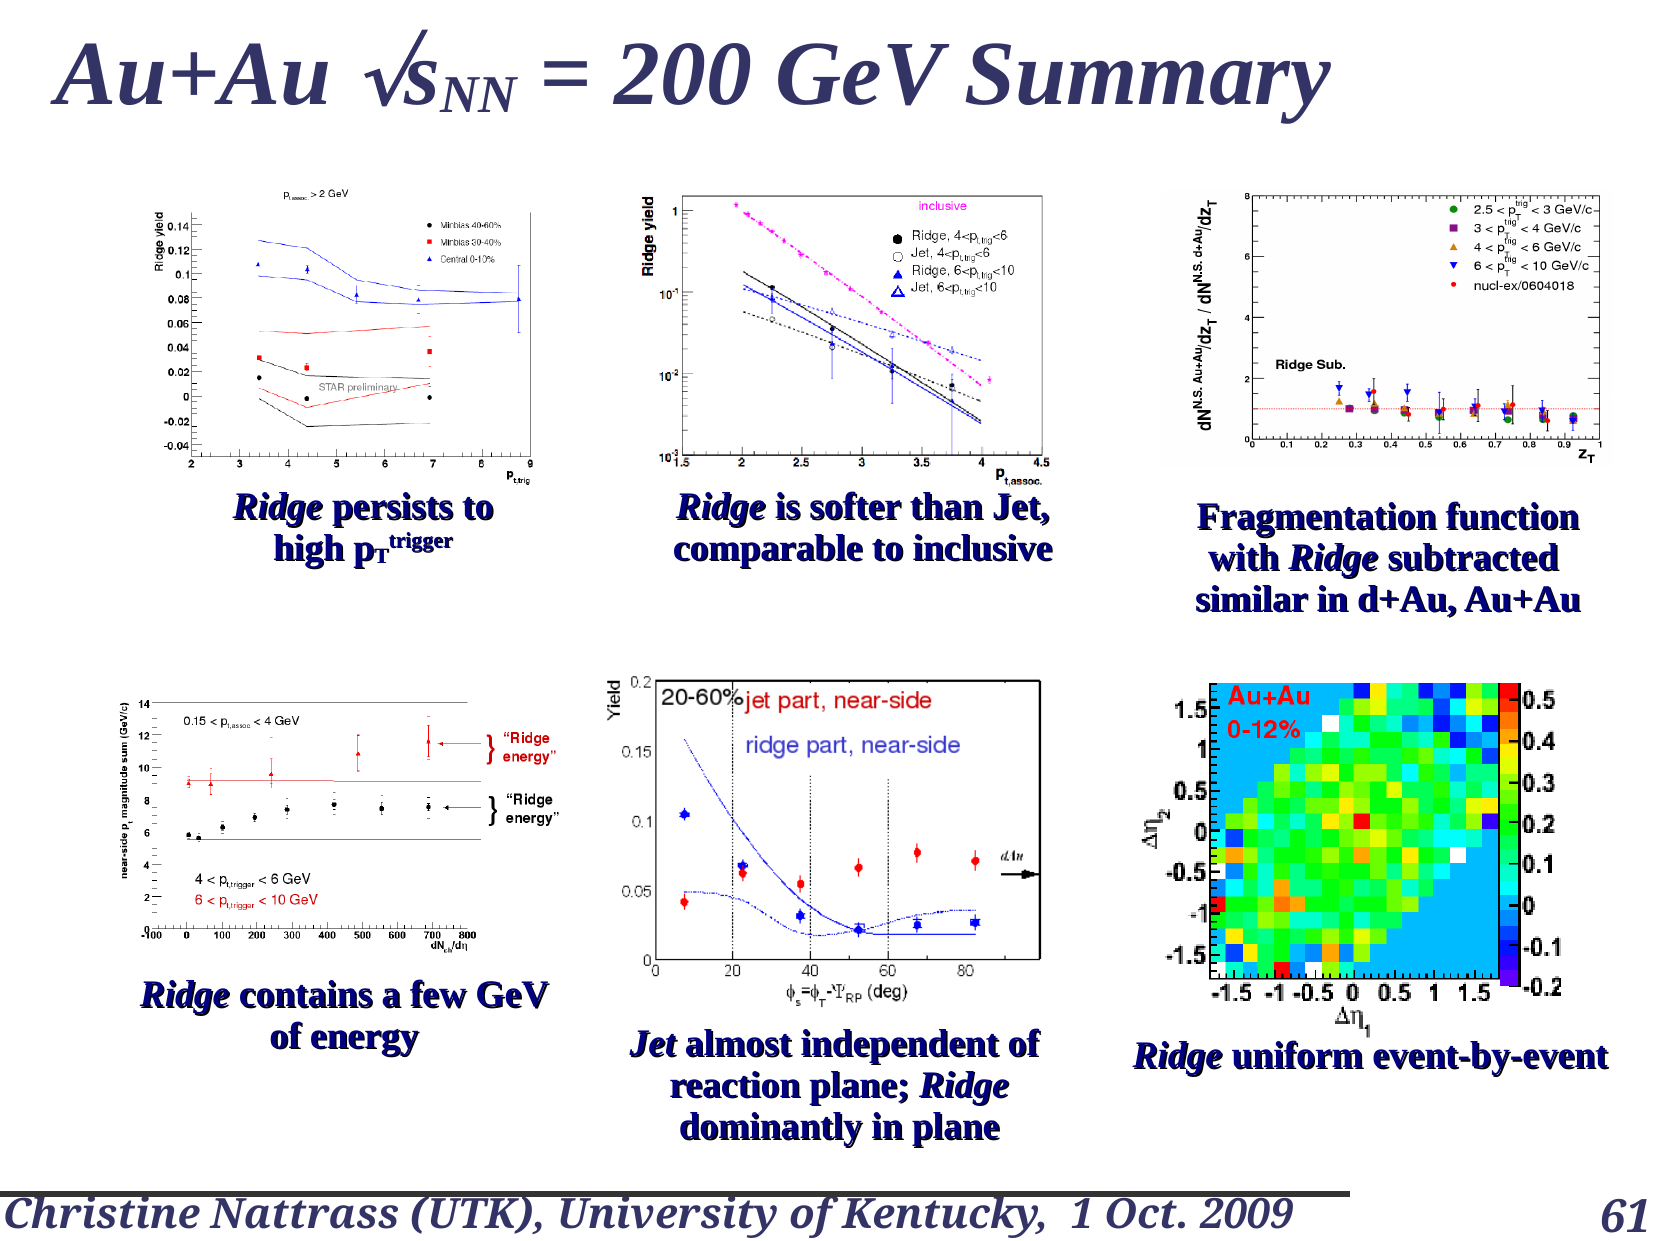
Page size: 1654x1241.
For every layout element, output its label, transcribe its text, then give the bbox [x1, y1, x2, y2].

picture [637, 164, 1088, 477]
text_box Jet almost independent of reaction plane; Ridge dominantly in plane [614, 1014, 1065, 1155]
text_box Fragmentation function with Ridge subtracted similar in d+Au, Au+Au [1162, 487, 1613, 627]
text_box Ridge contains a few GeV of energy [118, 965, 570, 1064]
picture [1122, 679, 1573, 1026]
text_box Ridge uniform event-by-event [1116, 1026, 1625, 1084]
picture [597, 674, 1048, 1014]
title Au+Au sNN = 200 GeV Summary [0, 8, 1388, 140]
picture [112, 674, 563, 958]
text_box Ridge persists to high pTtrigger [187, 477, 539, 590]
picture [1162, 187, 1613, 467]
picture [150, 187, 547, 488]
text_box Ridge is softer than Jet, comparable to inclusive [637, 477, 1088, 576]
